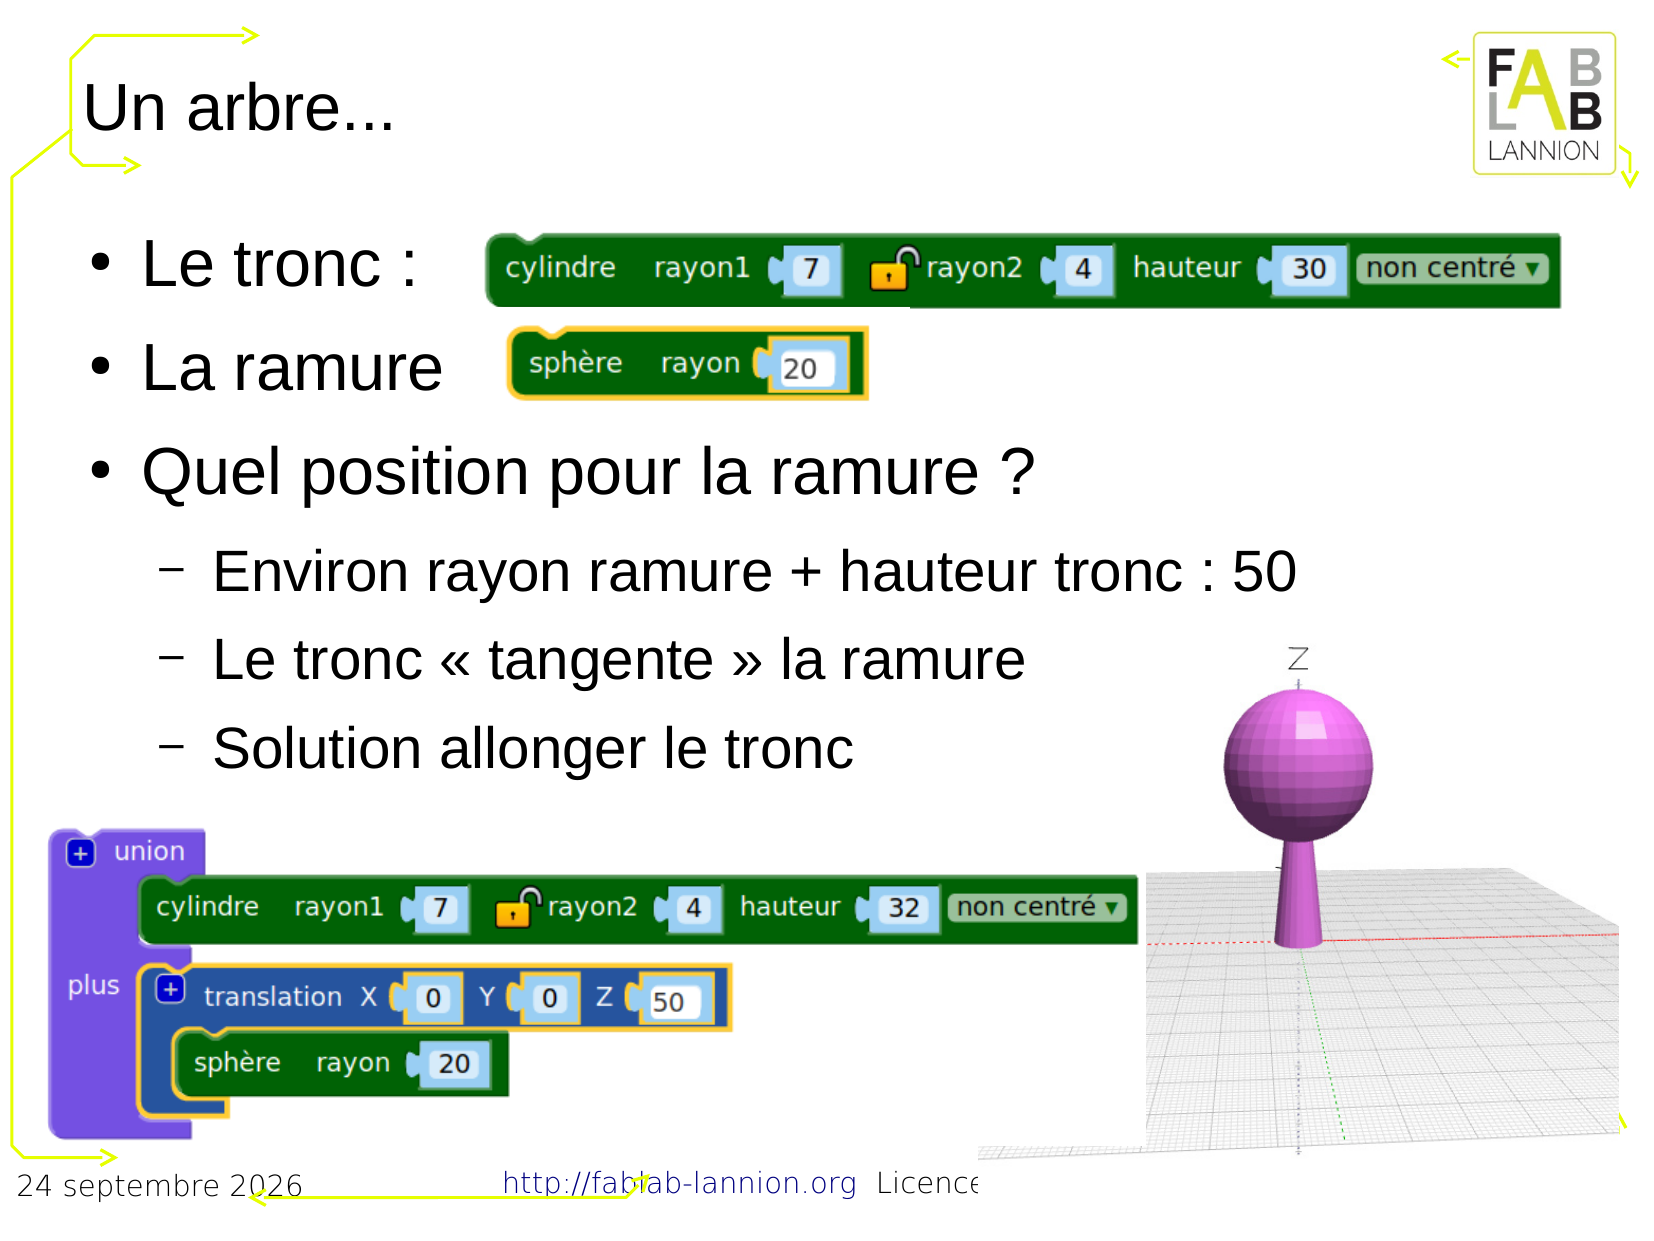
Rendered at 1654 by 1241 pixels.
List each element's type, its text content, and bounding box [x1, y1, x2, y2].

picture [47, 643, 1619, 1205]
list Le tronc : La ramure Quel position pour la ramure ? Environ rayon ramure + hauteur tronc : 50 Le tronc « tangente » la ramure Solution allonger le tronc [70, 225, 1559, 945]
picture [471, 183, 1607, 367]
picture [1470, 29, 1619, 178]
title Un arbre... [82, 49, 1441, 166]
